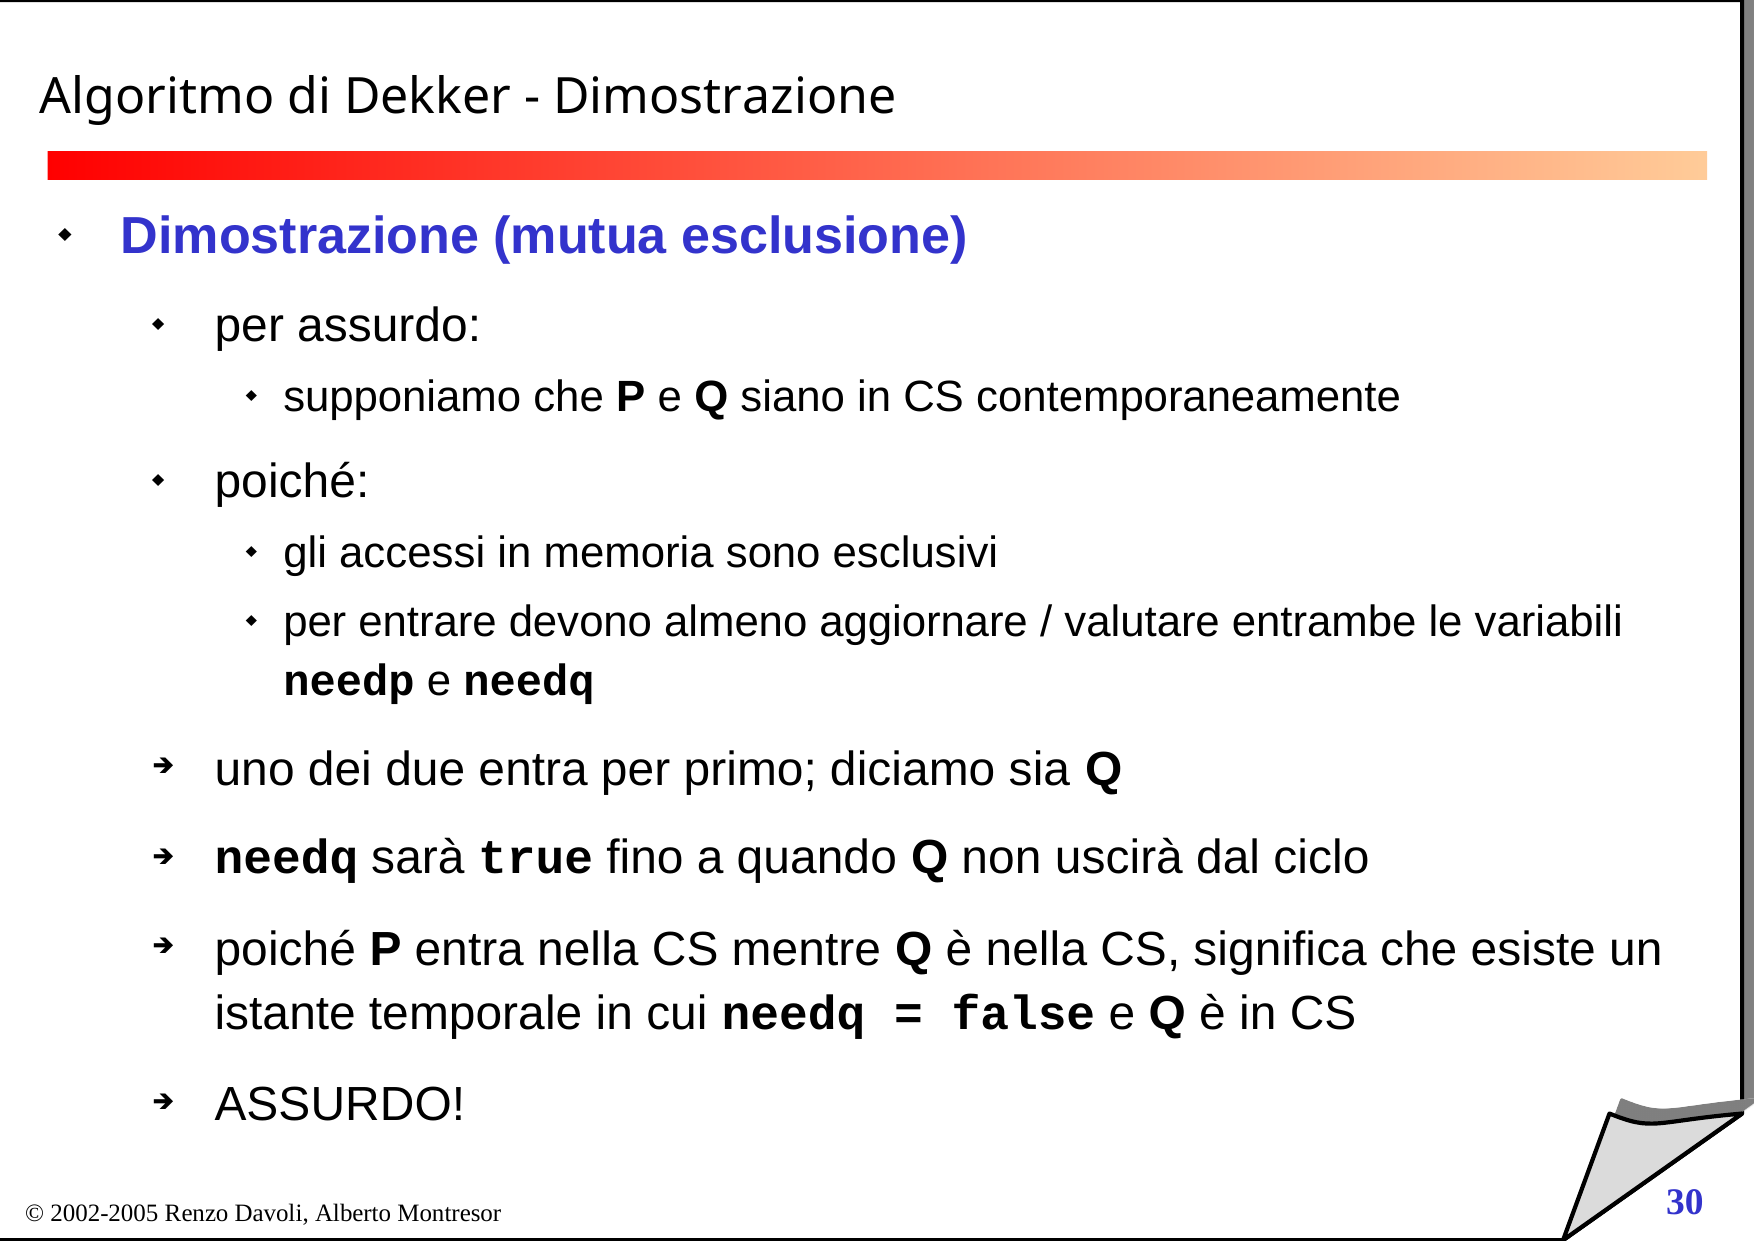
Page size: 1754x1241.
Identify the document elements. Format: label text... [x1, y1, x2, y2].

title Algoritmo di Dekker - Dimostrazione [39, 49, 1713, 144]
list Dimostrazione (mutua esclusione) per assurdo: supponiamo che P e Q siano in CS contemporaneamente poiché: gli accessi in memoria sono esclusivi per entrare devono almeno aggiornare / valutare entrambe le variabili needp e needq uno dei due entra per primo; diciamo sia Q needq sarà true fino a quando Q non uscirà dal ciclo poiché P entra nella CS mentre Q è nella CS, significa che esiste un istante temporale in cui needq = false e Q è in CS ASSURDO! [58, 206, 1696, 1161]
